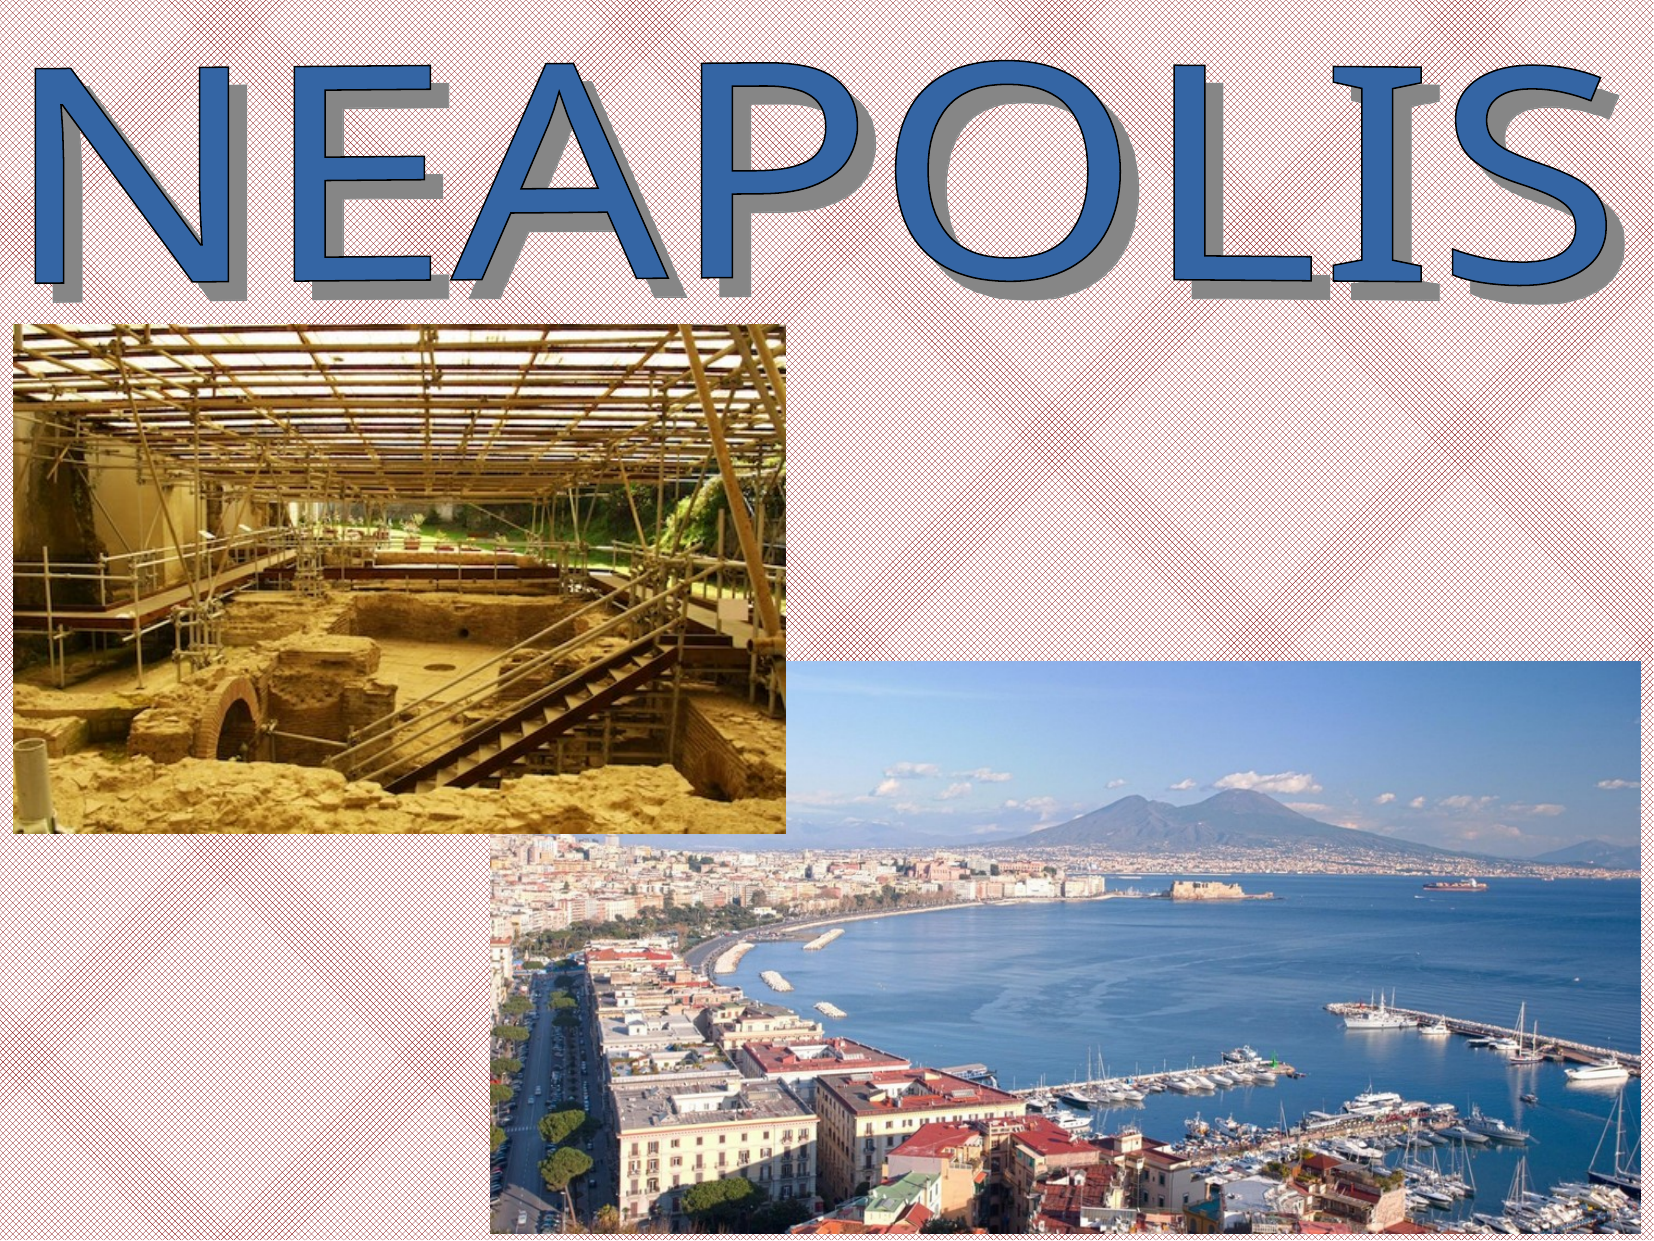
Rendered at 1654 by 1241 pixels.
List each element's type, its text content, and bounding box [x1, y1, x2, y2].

text_box NEAPOLIS [895, 60, 1121, 282]
text_box NEAPOLIS [294, 65, 431, 282]
text_box NEAPOLIS [35, 67, 229, 284]
text_box NEAPOLIS [450, 63, 669, 280]
text_box NEAPOLIS [1333, 66, 1422, 282]
picture [13, 324, 1641, 1235]
text_box NEAPOLIS [1174, 65, 1312, 281]
text_box NEAPOLIS [701, 62, 858, 278]
text_box NEAPOLIS [1452, 65, 1607, 286]
